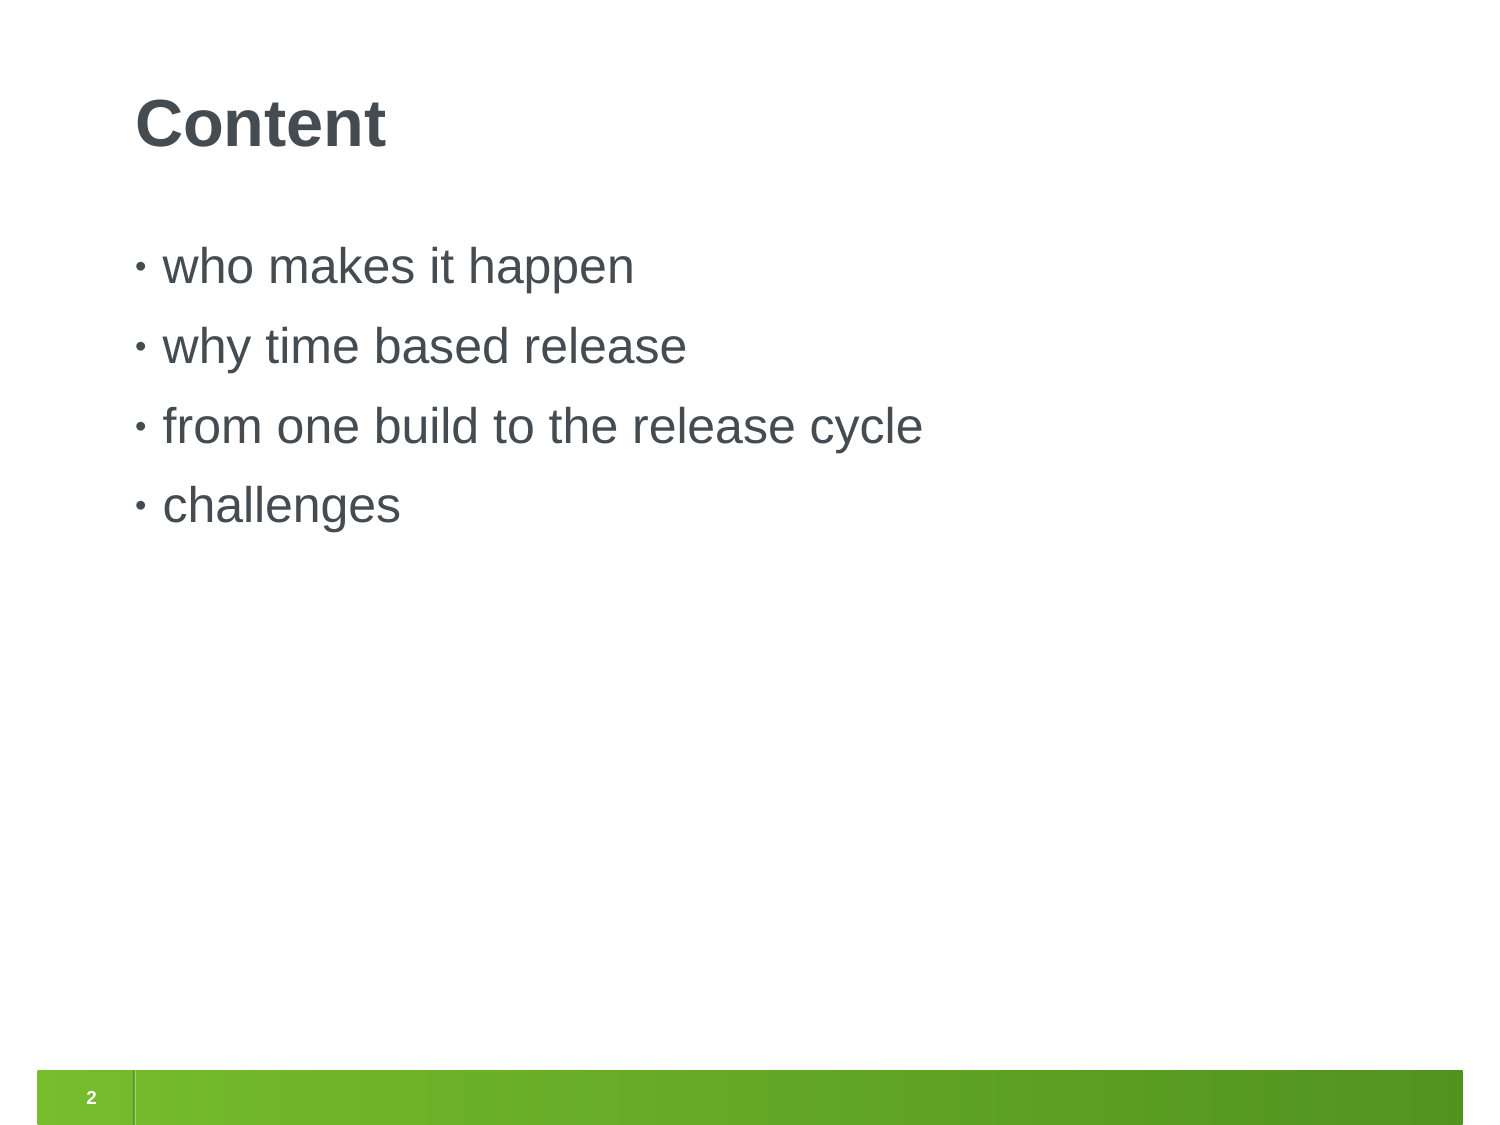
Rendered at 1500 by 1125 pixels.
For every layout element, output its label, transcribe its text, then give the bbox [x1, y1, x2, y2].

title Content [135, 41, 1372, 204]
list who makes it happen why time based release from one build to the release cycle challenges [135, 238, 1372, 982]
